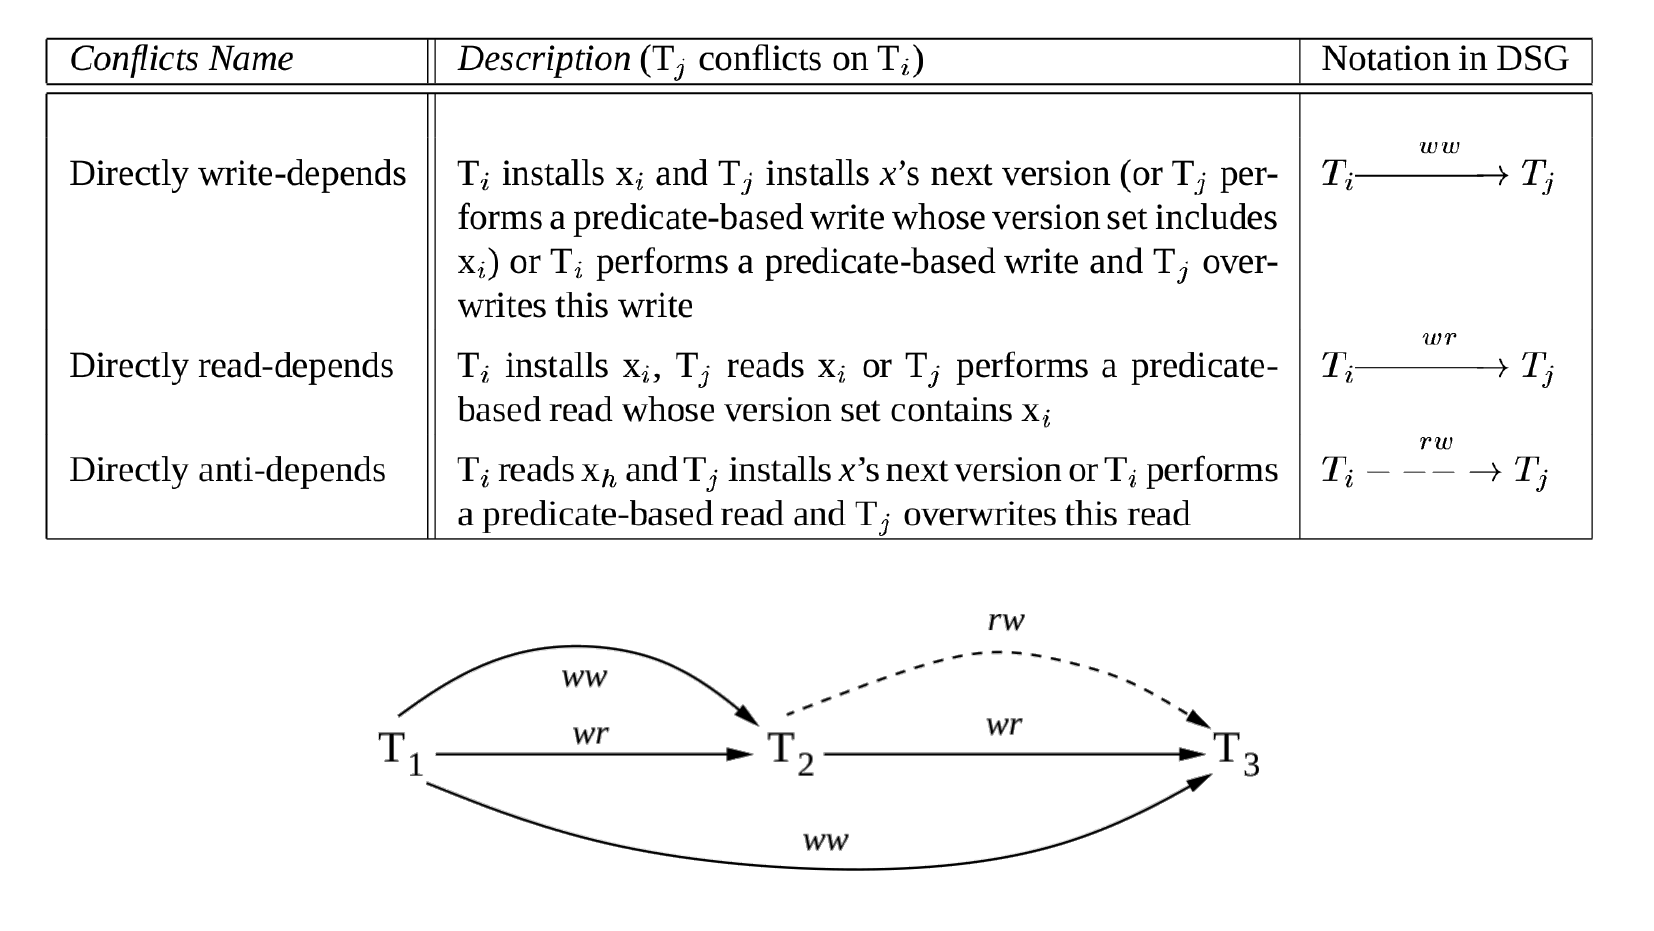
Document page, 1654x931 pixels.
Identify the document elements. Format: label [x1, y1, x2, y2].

picture [45, 37, 1593, 541]
picture [378, 614, 1259, 872]
